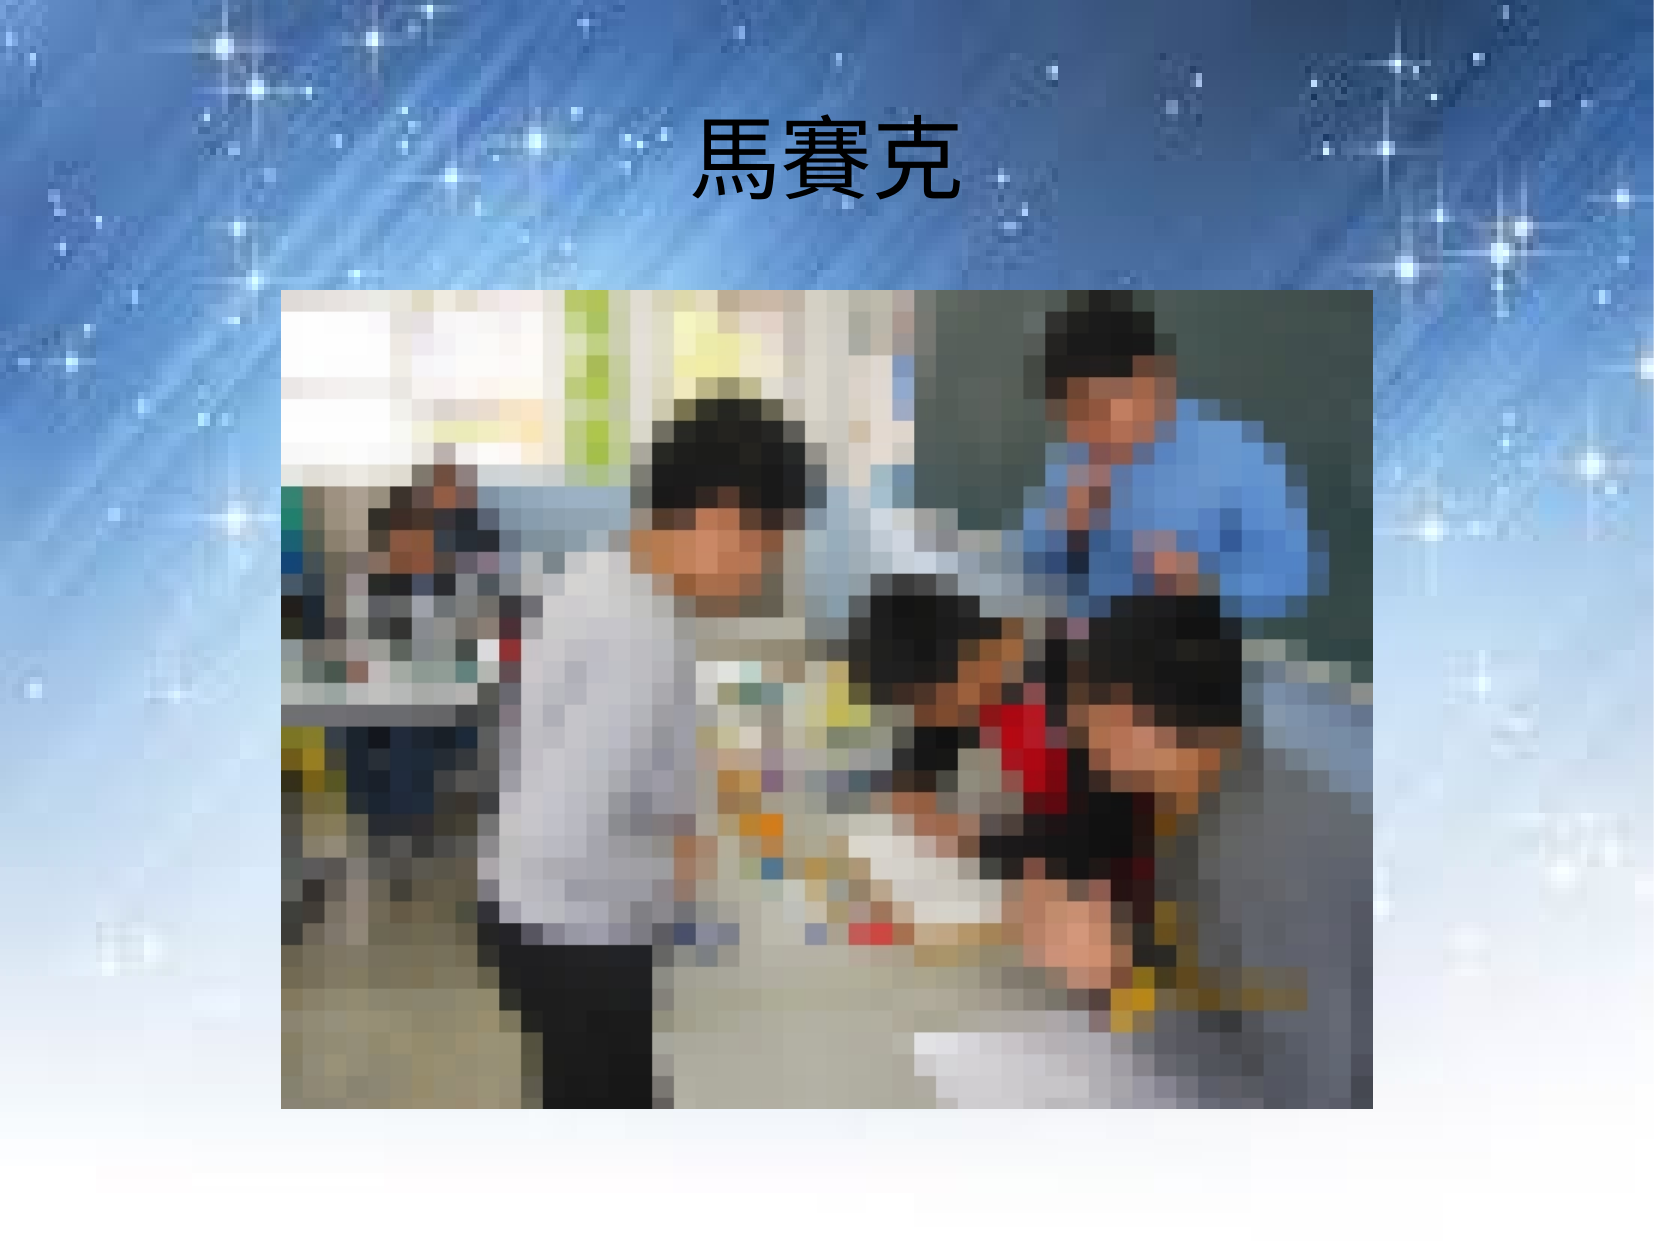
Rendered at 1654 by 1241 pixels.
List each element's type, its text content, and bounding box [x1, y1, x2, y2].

title 馬賽克 [82, 49, 1571, 257]
picture [0, 0, 1654, 1241]
